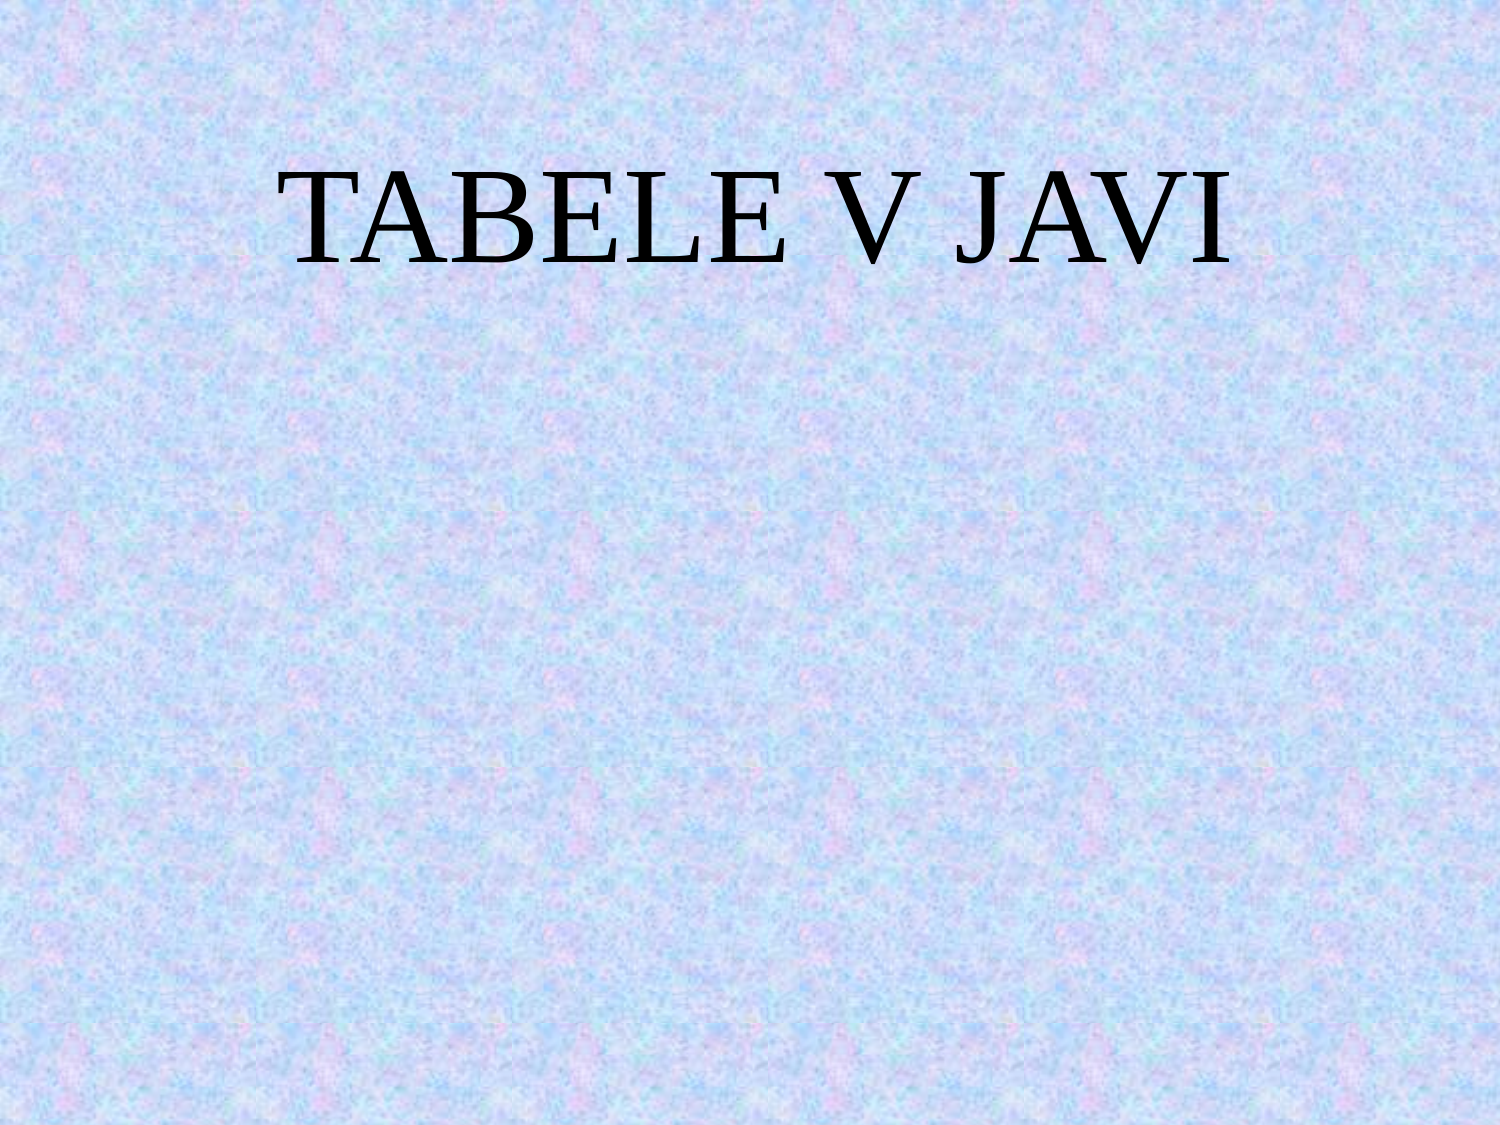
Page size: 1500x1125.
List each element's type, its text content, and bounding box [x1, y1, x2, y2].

text_box TABELE V JAVI [81, 117, 1430, 297]
picture [0, 0, 1500, 1125]
